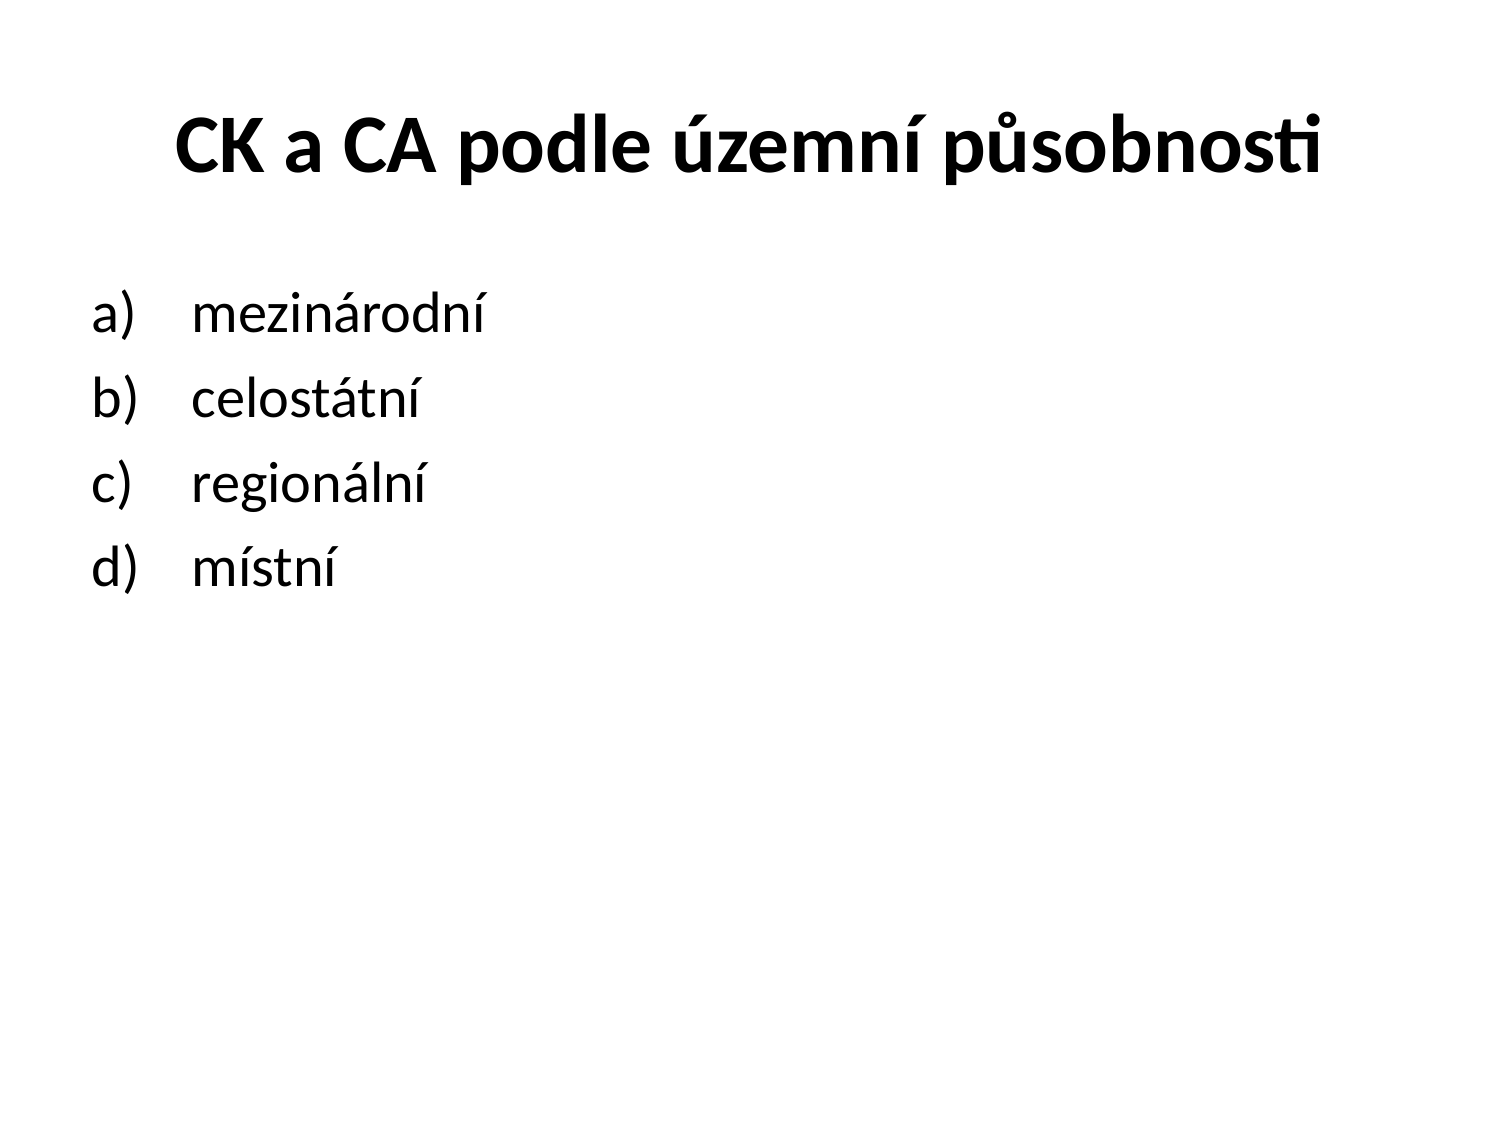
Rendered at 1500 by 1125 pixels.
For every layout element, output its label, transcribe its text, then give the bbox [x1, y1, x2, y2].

title CK a CA podle územní působnosti [75, 45, 1426, 233]
list mezinárodní b) celostátní c) regionální d) místní [76, 267, 1427, 1010]
